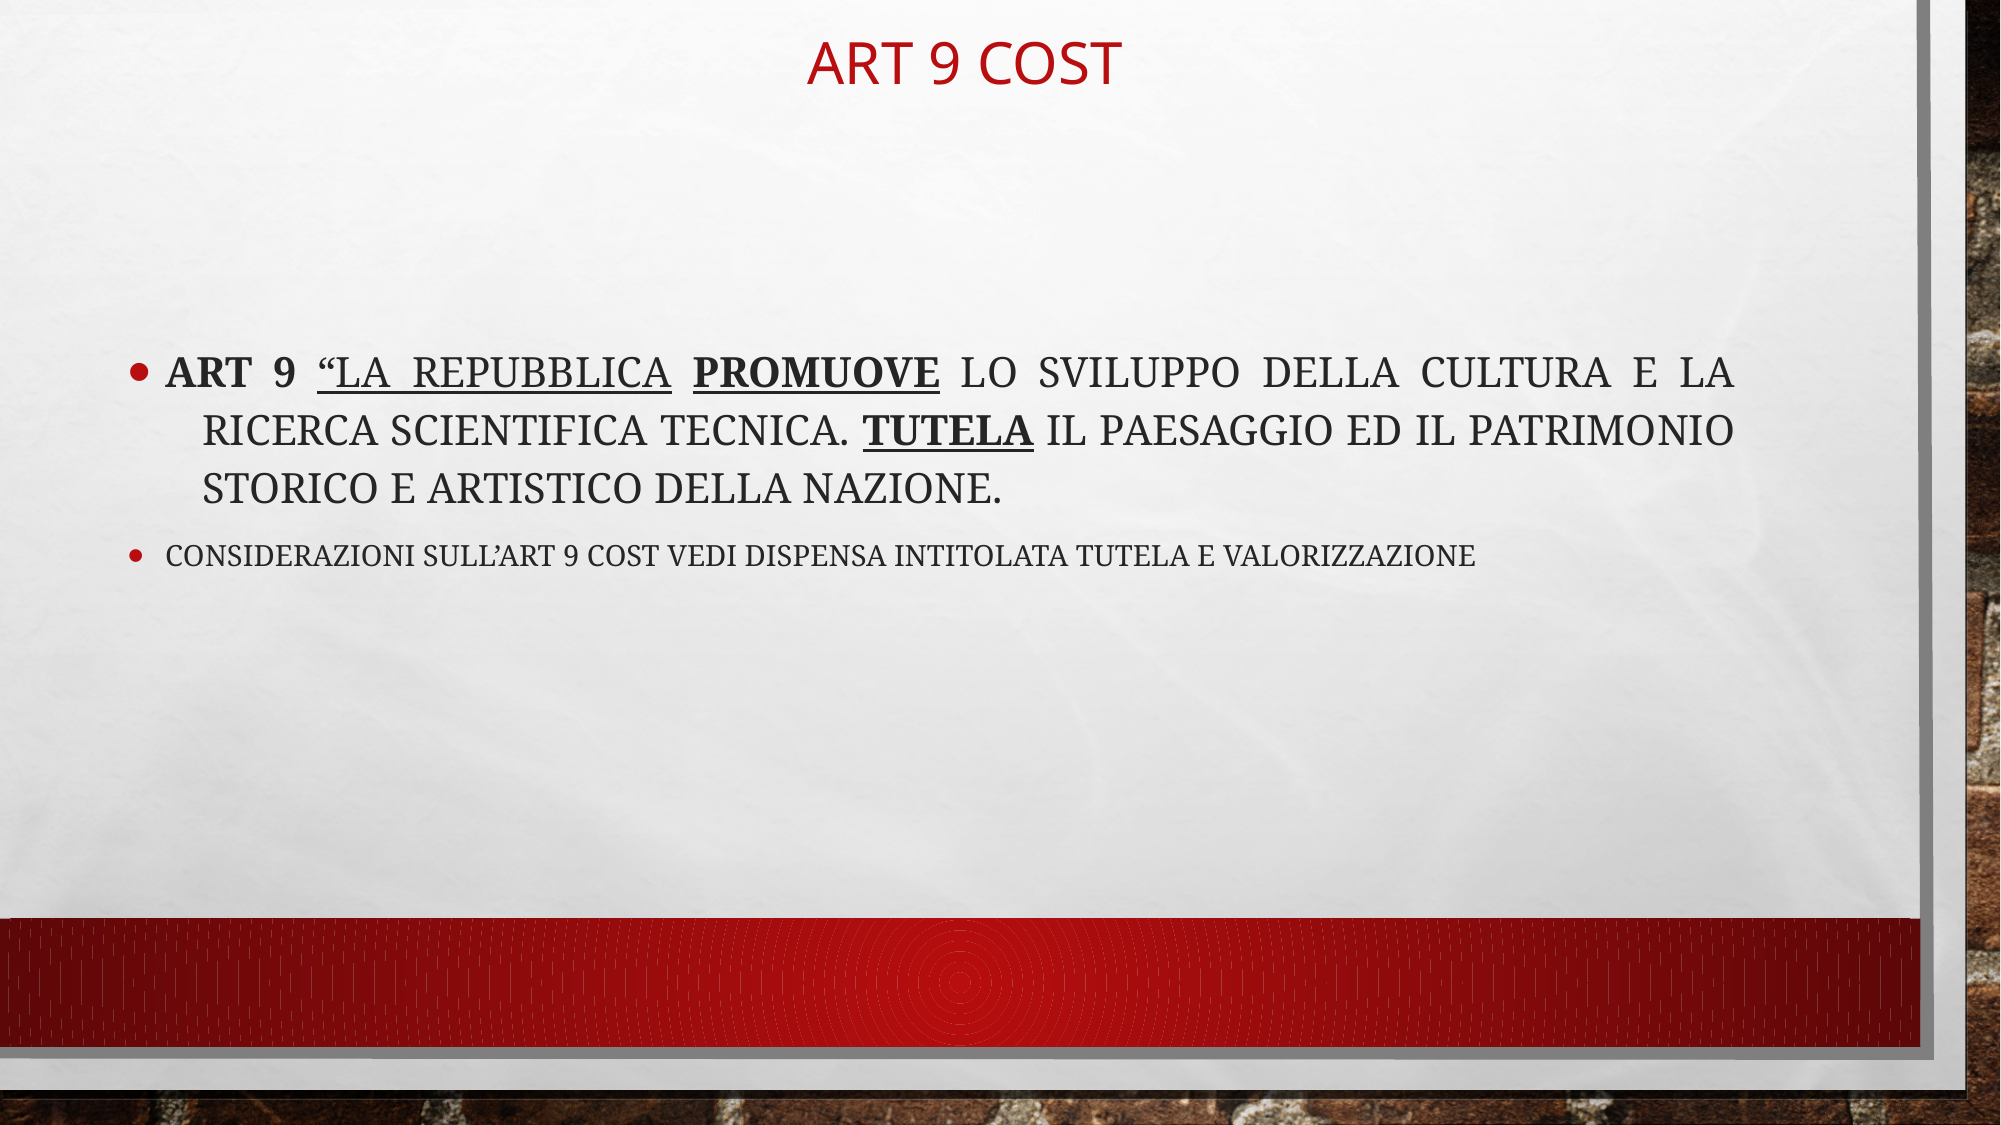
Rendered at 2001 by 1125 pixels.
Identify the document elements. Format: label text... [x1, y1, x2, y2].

title Art 9 cost [112, 21, 1819, 111]
list Art 9 “La Repubblica promuove lo sviluppo della cultura e la ricerca scientifica tecnica. Tutela il Paesaggio ed il patrimonio storico e artistico della Nazione. Considerazioni sull’art 9 cost Vedi dispensa intitolata tutela e valorizzazione [112, 110, 1818, 882]
